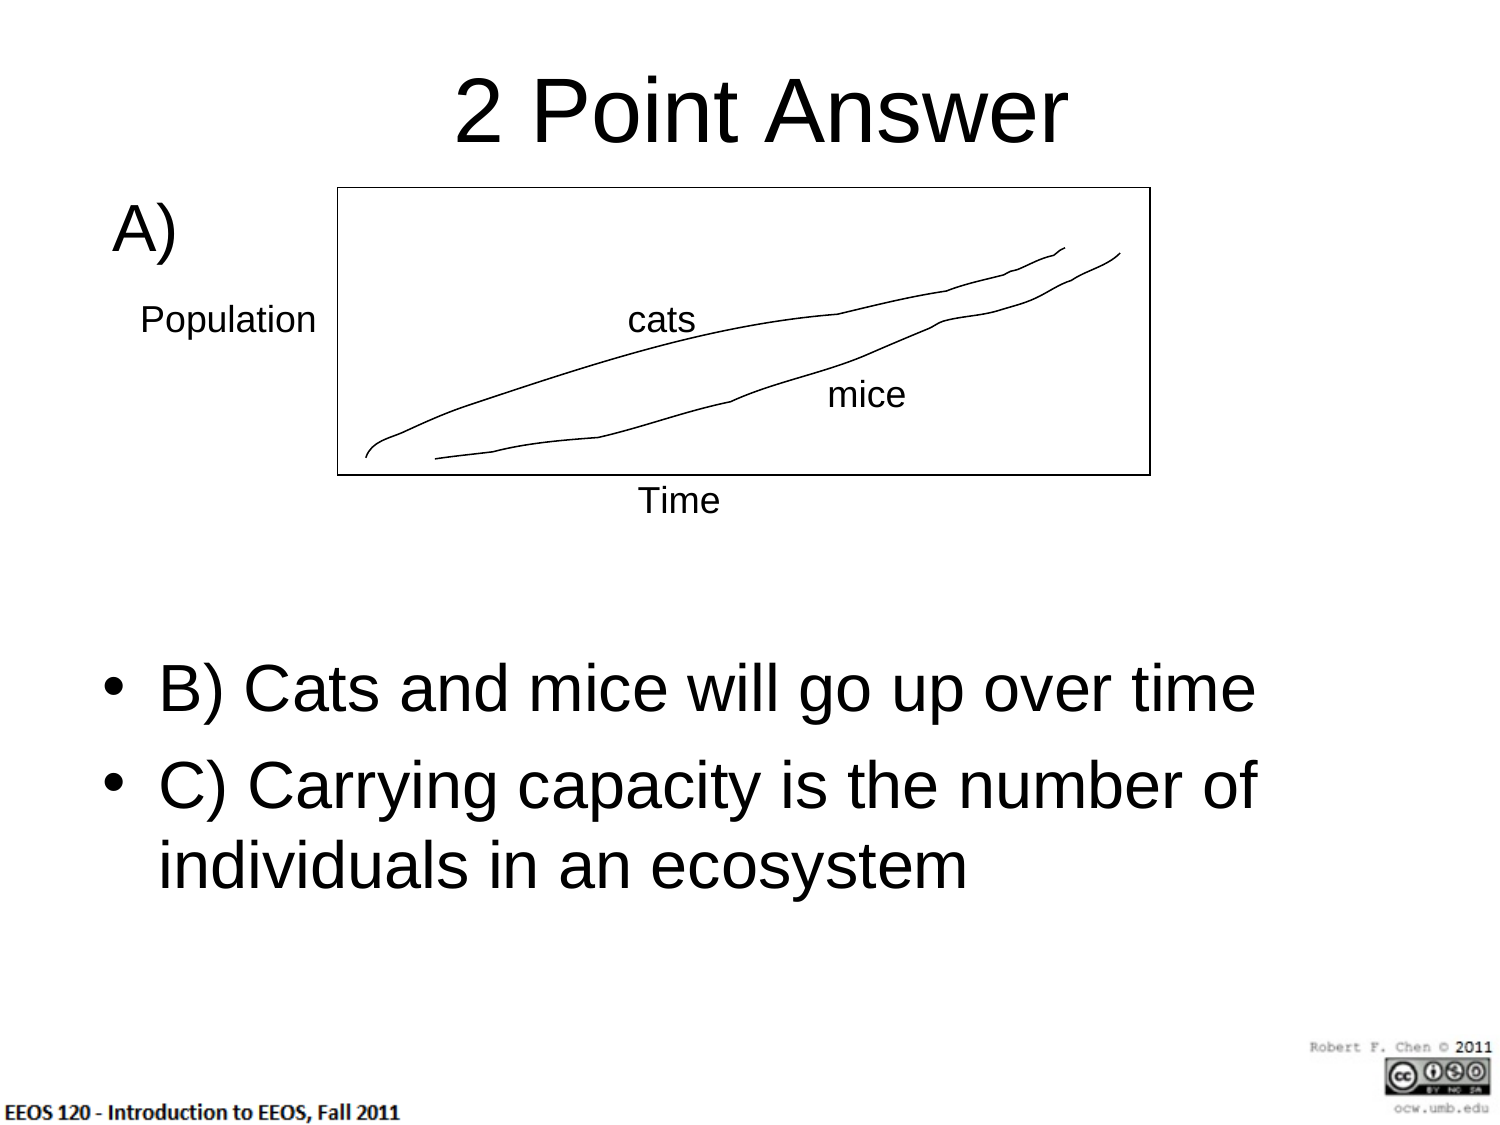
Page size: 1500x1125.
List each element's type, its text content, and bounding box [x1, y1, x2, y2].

picture [0, 1094, 405, 1125]
text_box [337, 187, 1150, 475]
picture [1304, 1034, 1500, 1125]
text_box A) [97, 177, 195, 273]
title 2 Point Answer [87, 12, 1438, 201]
text_box Population [125, 287, 332, 348]
text_box cats [612, 287, 712, 348]
text_box mice [812, 362, 922, 423]
text_box Time [622, 468, 736, 529]
list B) Cats and mice will go up over time C) Carrying capacity is the number of individuals in an ecosystem [87, 637, 1438, 1026]
